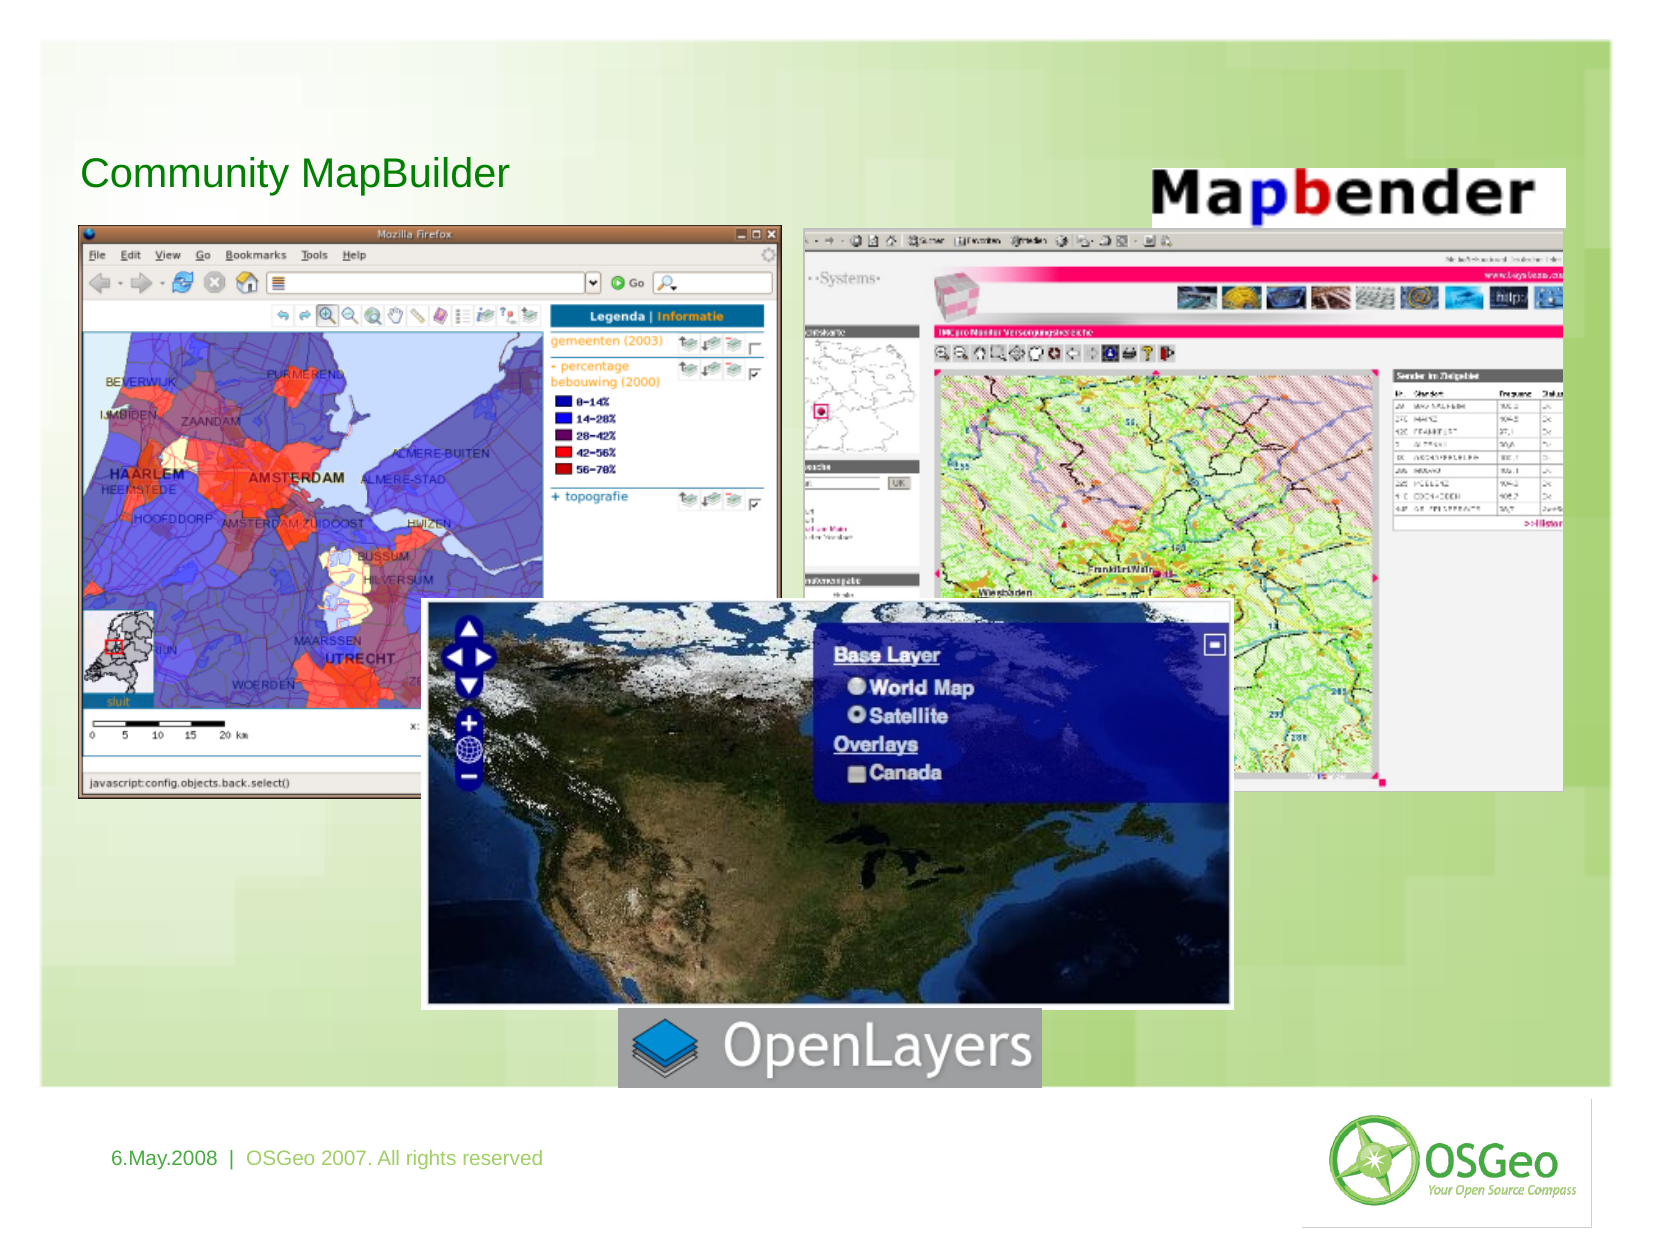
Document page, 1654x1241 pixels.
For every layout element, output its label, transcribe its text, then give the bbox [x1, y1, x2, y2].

text_box Community MapBuilder [65, 156, 782, 235]
picture [0, 1, 1654, 1239]
